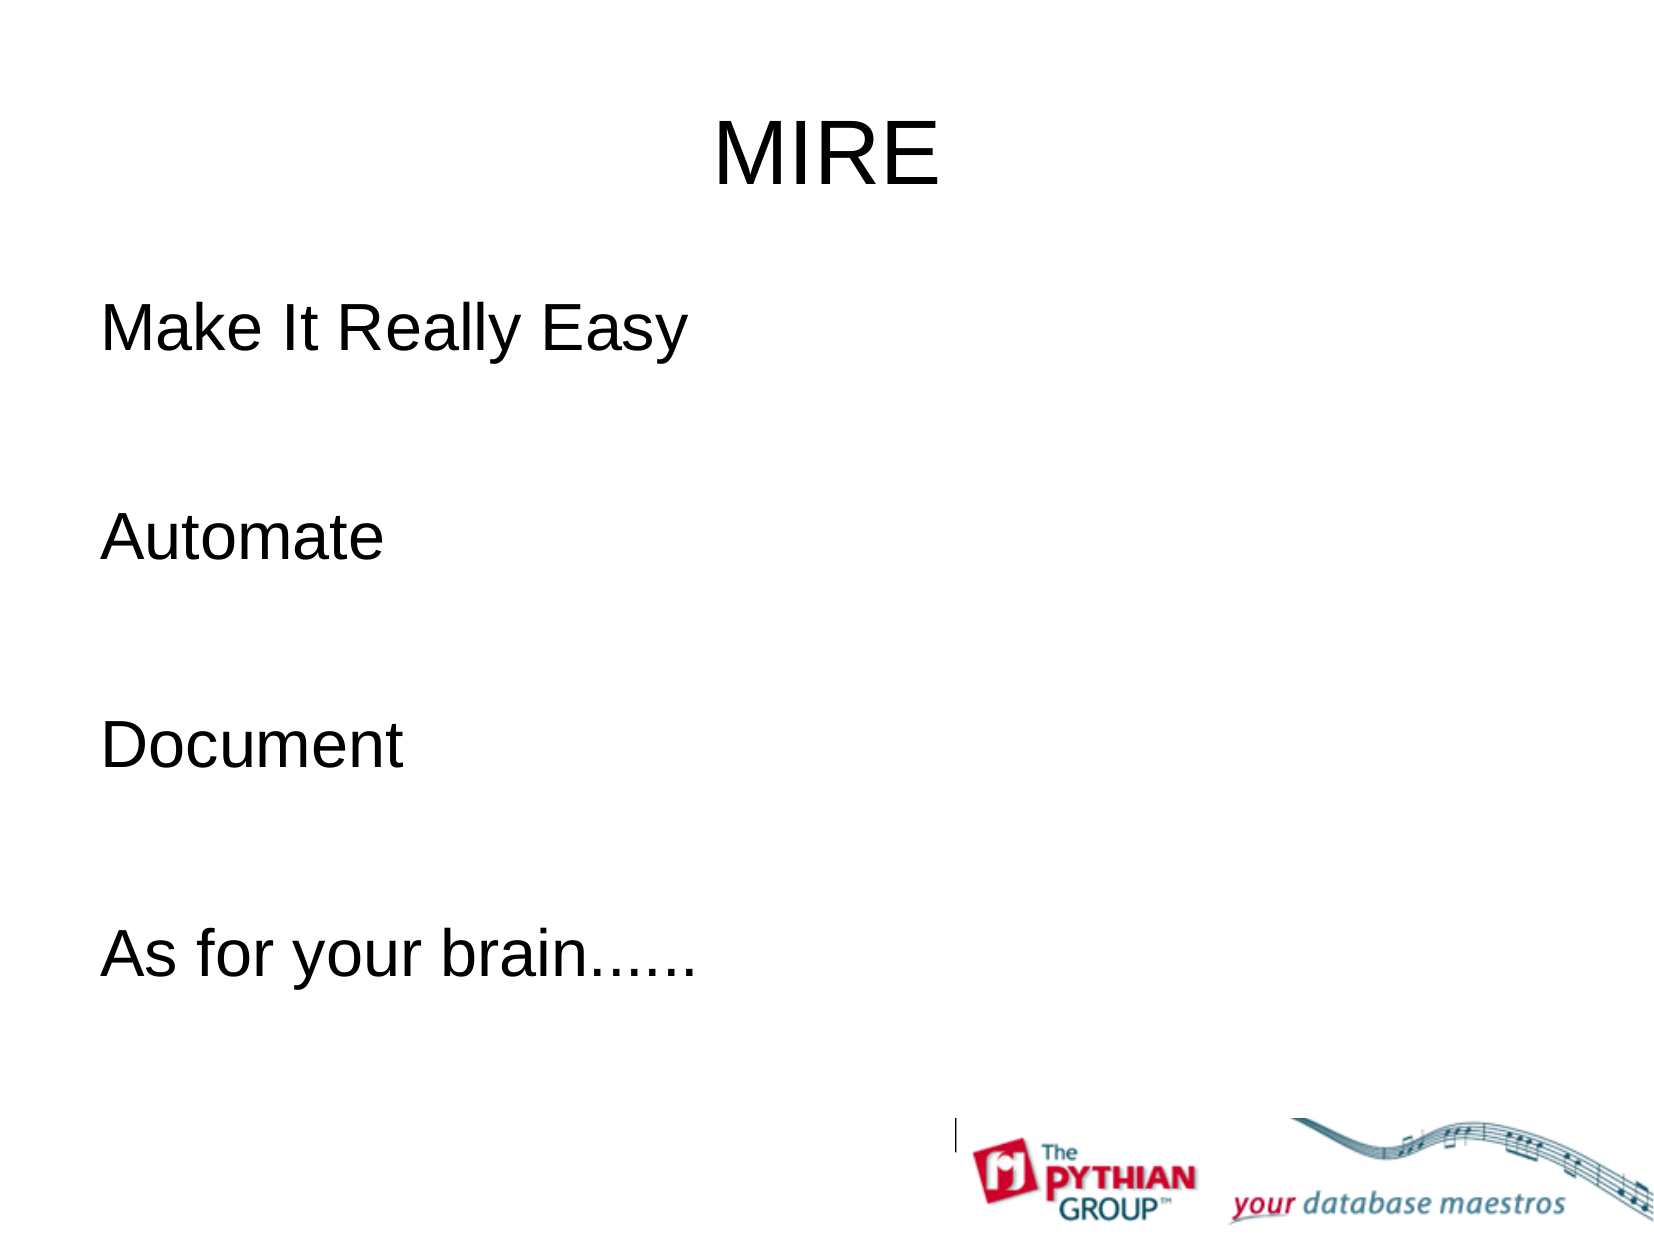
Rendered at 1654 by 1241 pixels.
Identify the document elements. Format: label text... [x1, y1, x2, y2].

picture [955, 1118, 1654, 1241]
title MIRE [82, 49, 1571, 257]
list Make It Really Easy Automate Document As for your brain...... [82, 290, 1571, 1094]
